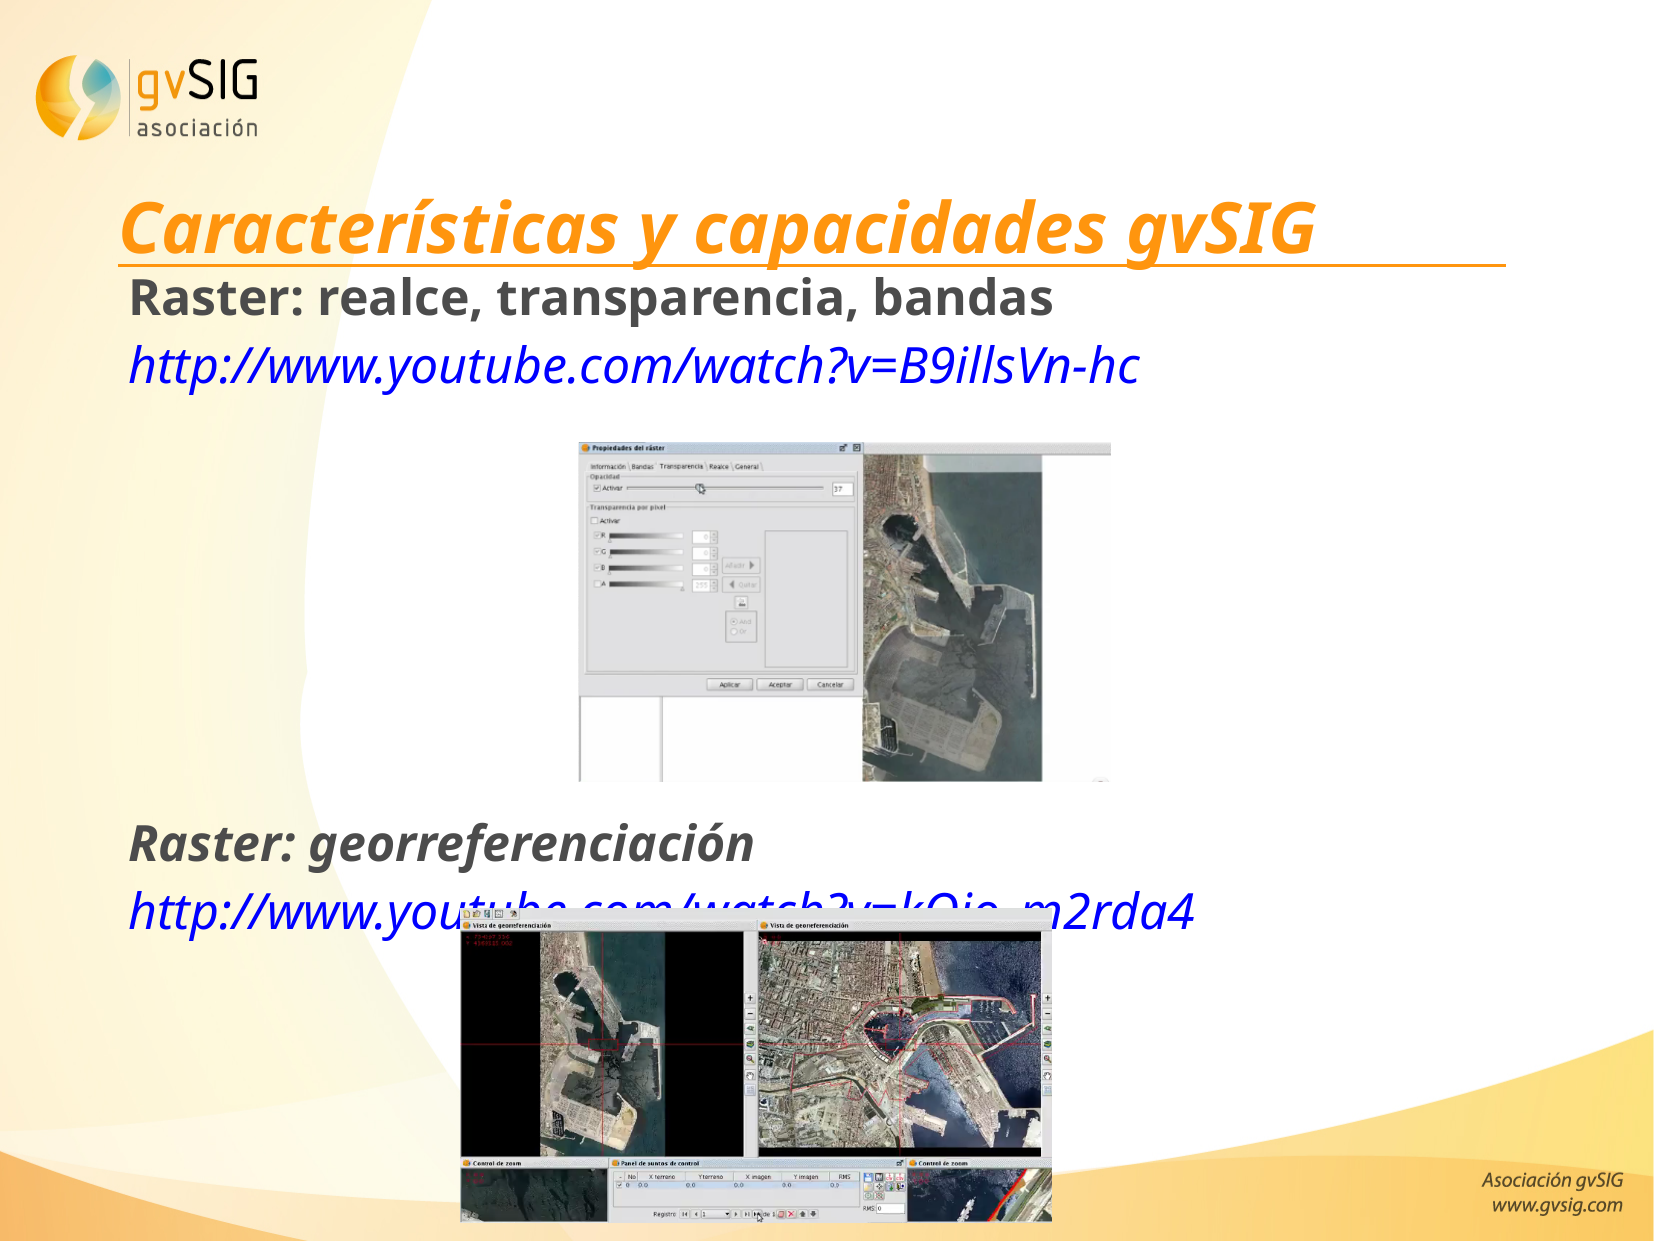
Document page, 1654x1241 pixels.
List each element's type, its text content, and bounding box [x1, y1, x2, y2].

text_box Raster: realce, transparencia, bandas http://www.youtube.com/watch?v=B9illsVn-hc Raster: georreferenciación http://www.youtube.com/watch?v=kQjo_m2rda4 [128, 311, 1565, 895]
picture [0, 0, 1654, 1241]
title Características y capacidades gvSIG [118, 177, 1654, 276]
